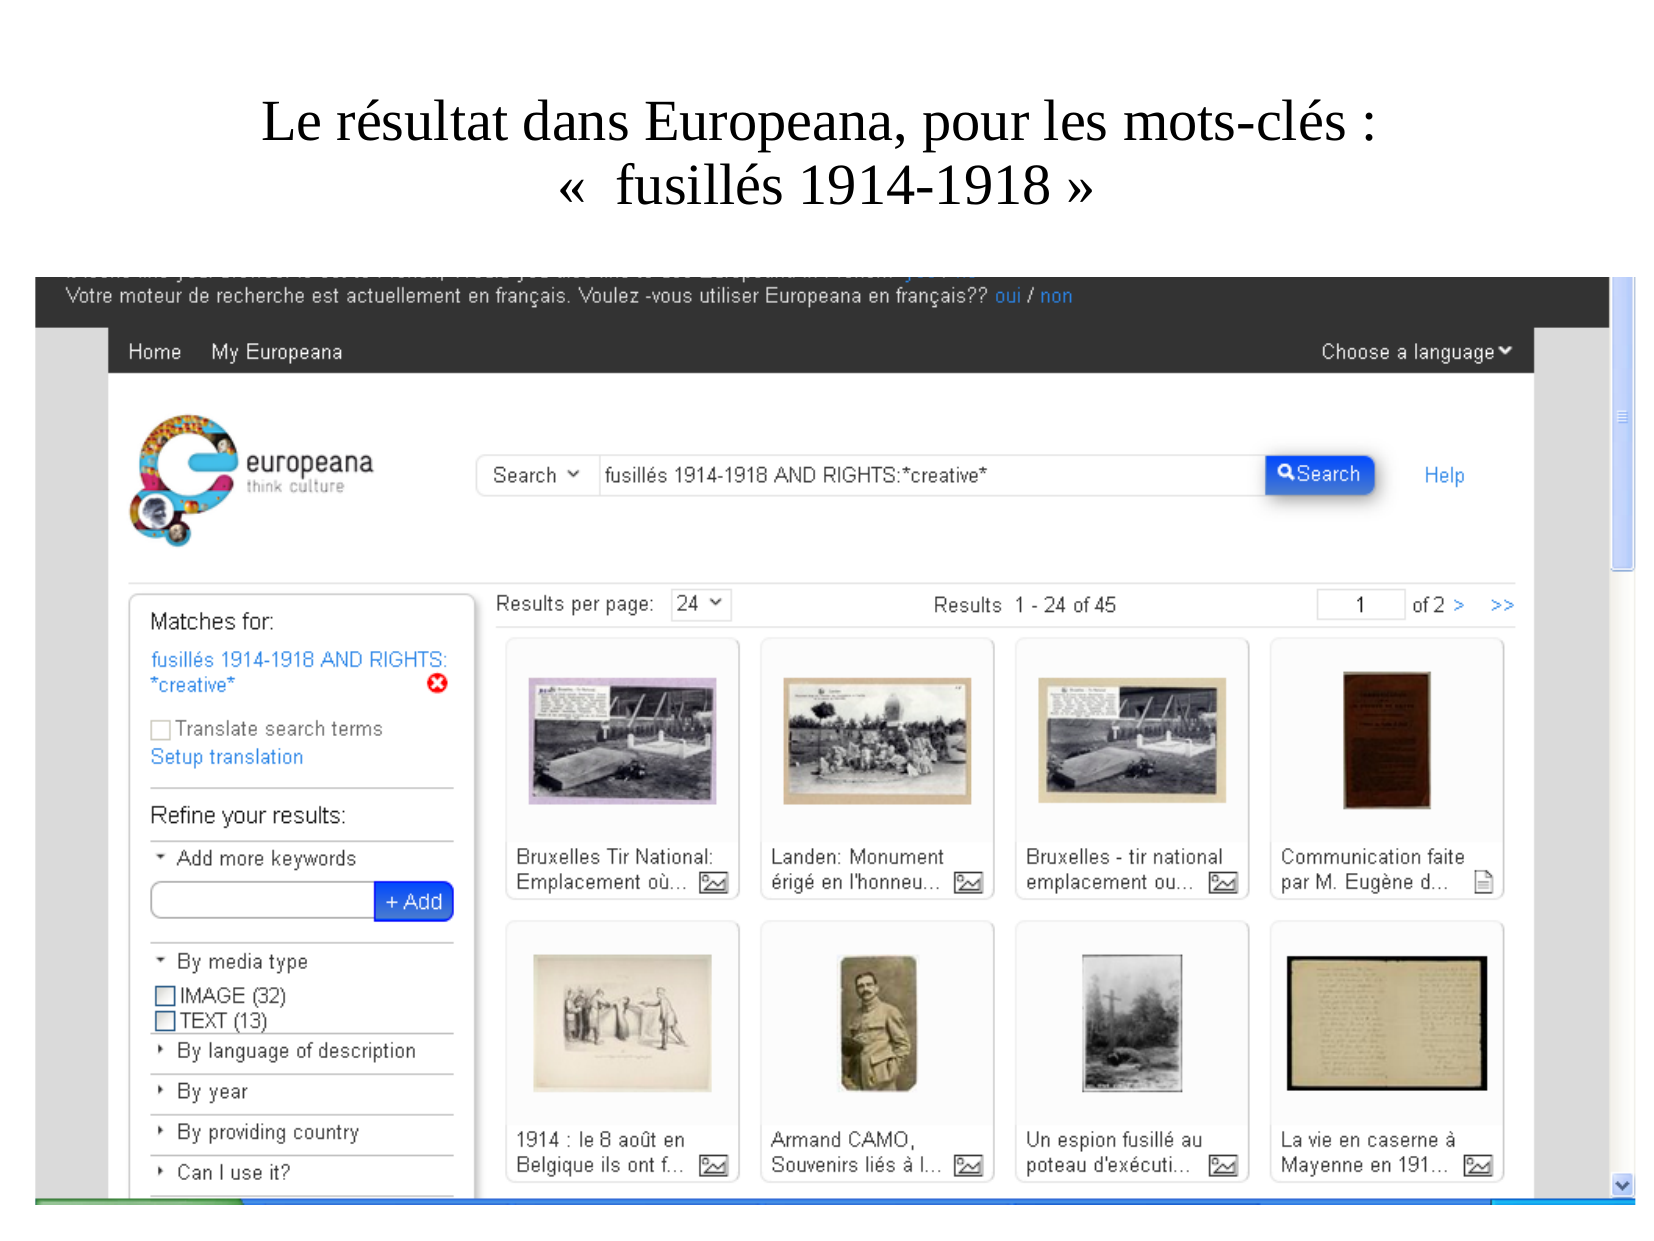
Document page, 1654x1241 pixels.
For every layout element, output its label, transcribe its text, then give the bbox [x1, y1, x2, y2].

title Le résultat dans Europeana, pour les mots-clés : « fusillés 1914-1918 » [82, 49, 1571, 257]
picture [35, 277, 1636, 1205]
